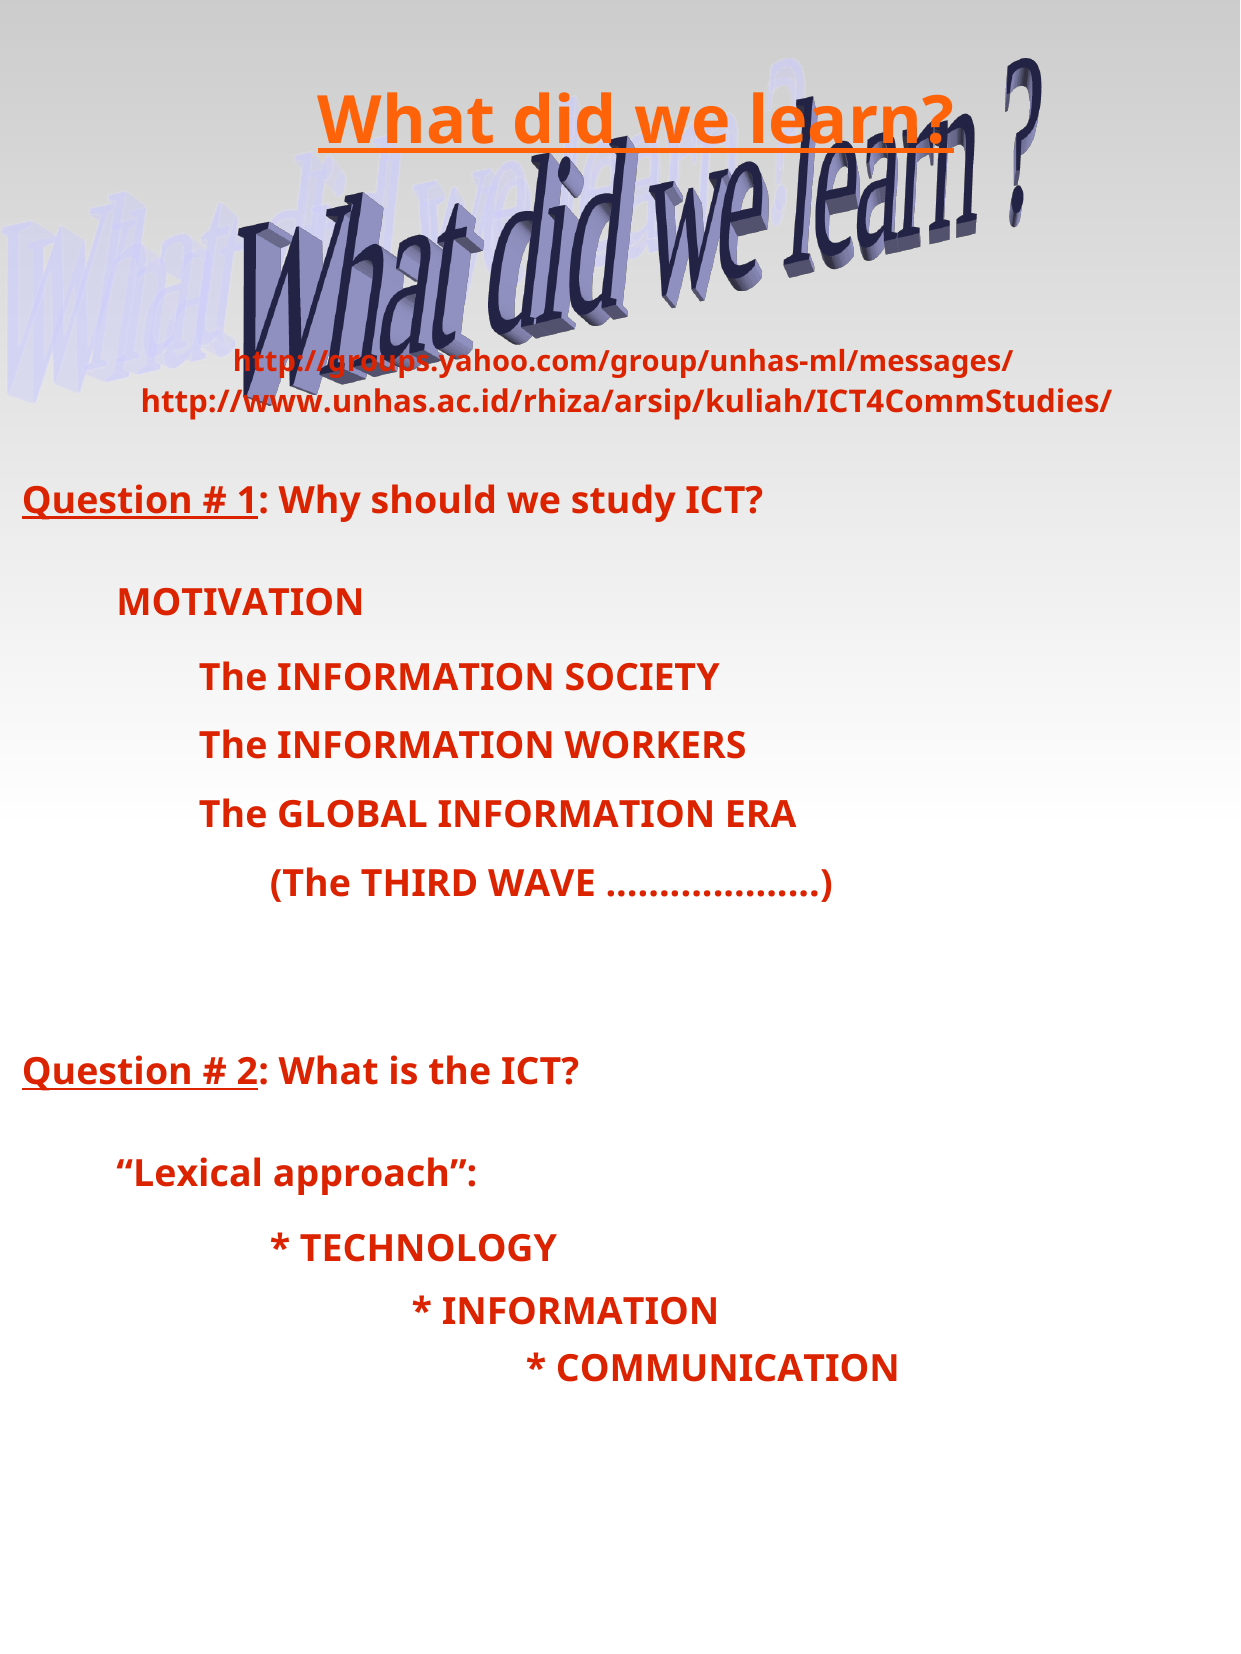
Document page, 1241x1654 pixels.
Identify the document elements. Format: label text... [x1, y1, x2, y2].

list What did we learn? http://groups.yahoo.com/group/unhas-ml/messages/ http://www.unhas.ac.id/rhiza/arsip/kuliah/ICT4CommStudies/ Question # 1: Why should we study ICT? MOTIVATION The INFORMATION SOCIETY The INFORMATION WORKERS The GLOBAL INFORMATION ERA (The THIRD WAVE ....................) Question # 2: What is the ICT? “Lexical approach”: * TECHNOLOGY * INFORMATION * COMMUNICATION [7, 42, 1241, 1598]
